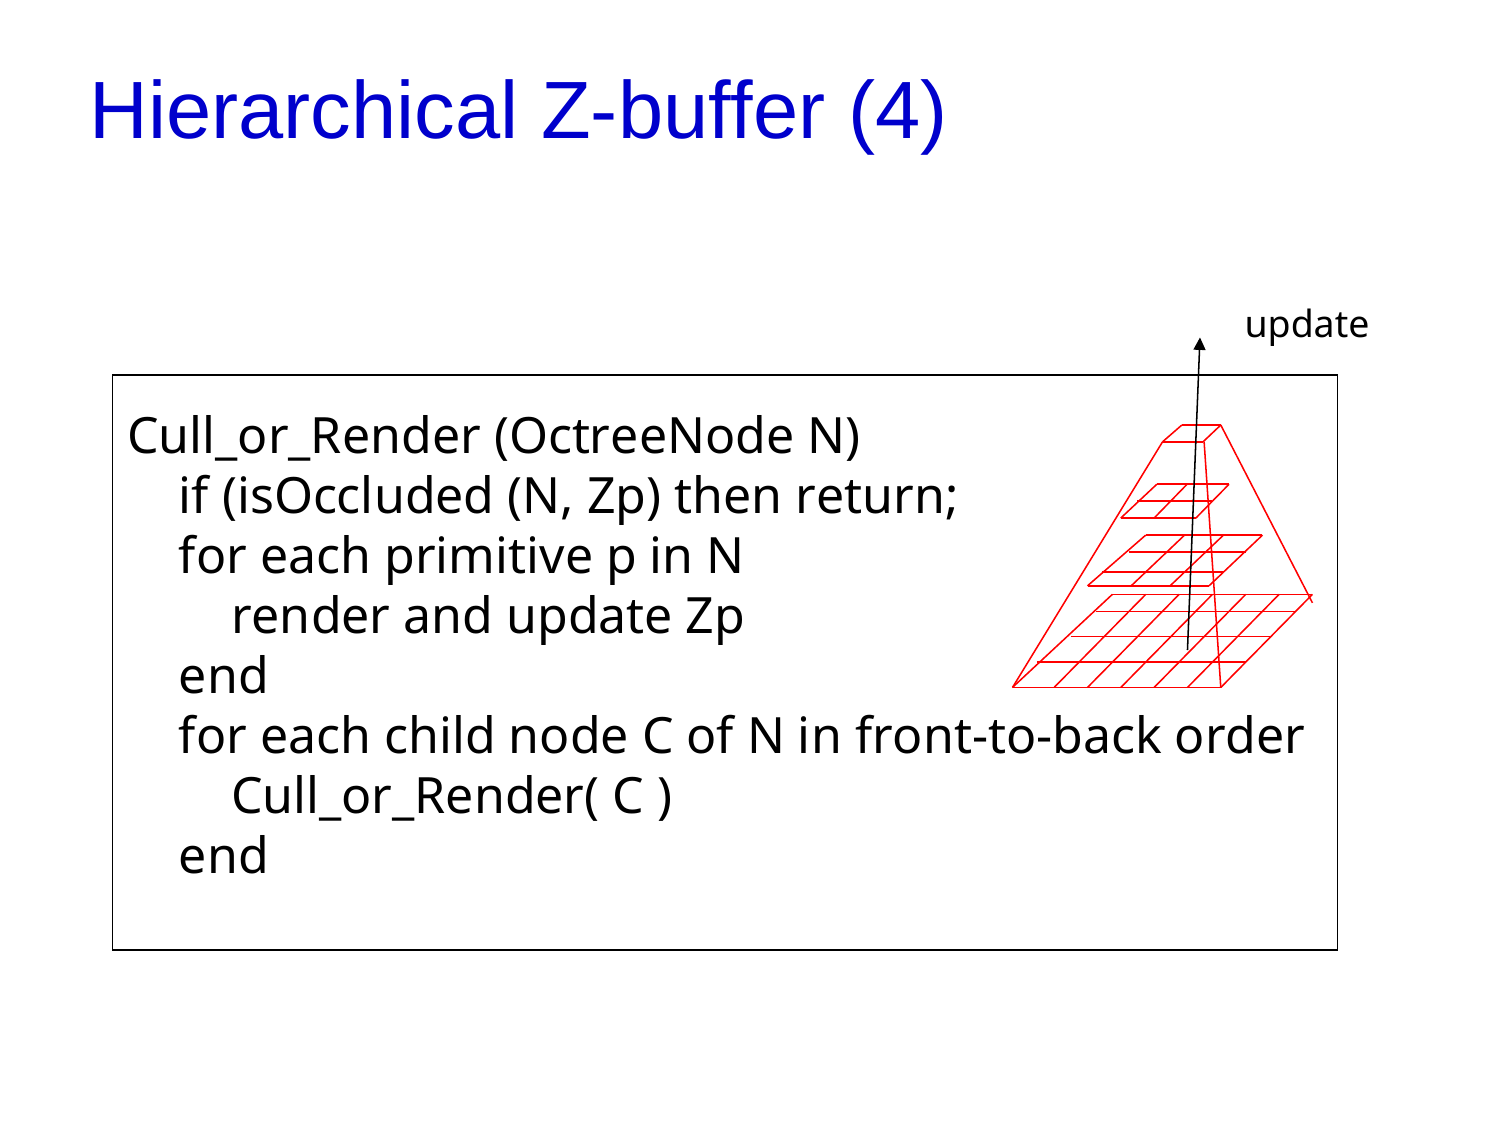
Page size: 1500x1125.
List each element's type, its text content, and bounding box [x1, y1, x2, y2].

text_box update [1229, 292, 1385, 354]
title Hierarchical Z-buffer (4) [74, 20, 1313, 163]
text_box Cull_or_Render (OctreeNode N) if (isOccluded (N, Zp) then return; for each primitive p in N render and update Zp end for each child node C of N in front-to-back order Cull_or_Render( C ) end [113, 395, 1322, 949]
text_box Cull_or_Render (OctreeNode N) if (isOccluded (N, Zp) then return; for each primitive p in N render and update Zp end for each child node C of N in front-to-back order Cull_or_Render( C ) end [1205, 428, 1306, 594]
text_box Cull_or_Render (OctreeNode N) if (isOccluded (N, Zp) then return; for each primitive p in N render and update Zp end for each child node C of N in front-to-back order Cull_or_Render( C ) end [1020, 443, 1194, 678]
text_box Cull_or_Render (OctreeNode N) if (isOccluded (N, Zp) then return; for each primitive p in N render and update Zp end for each child node C of N in front-to-back order Cull_or_Render( C ) end [1044, 612, 1126, 661]
